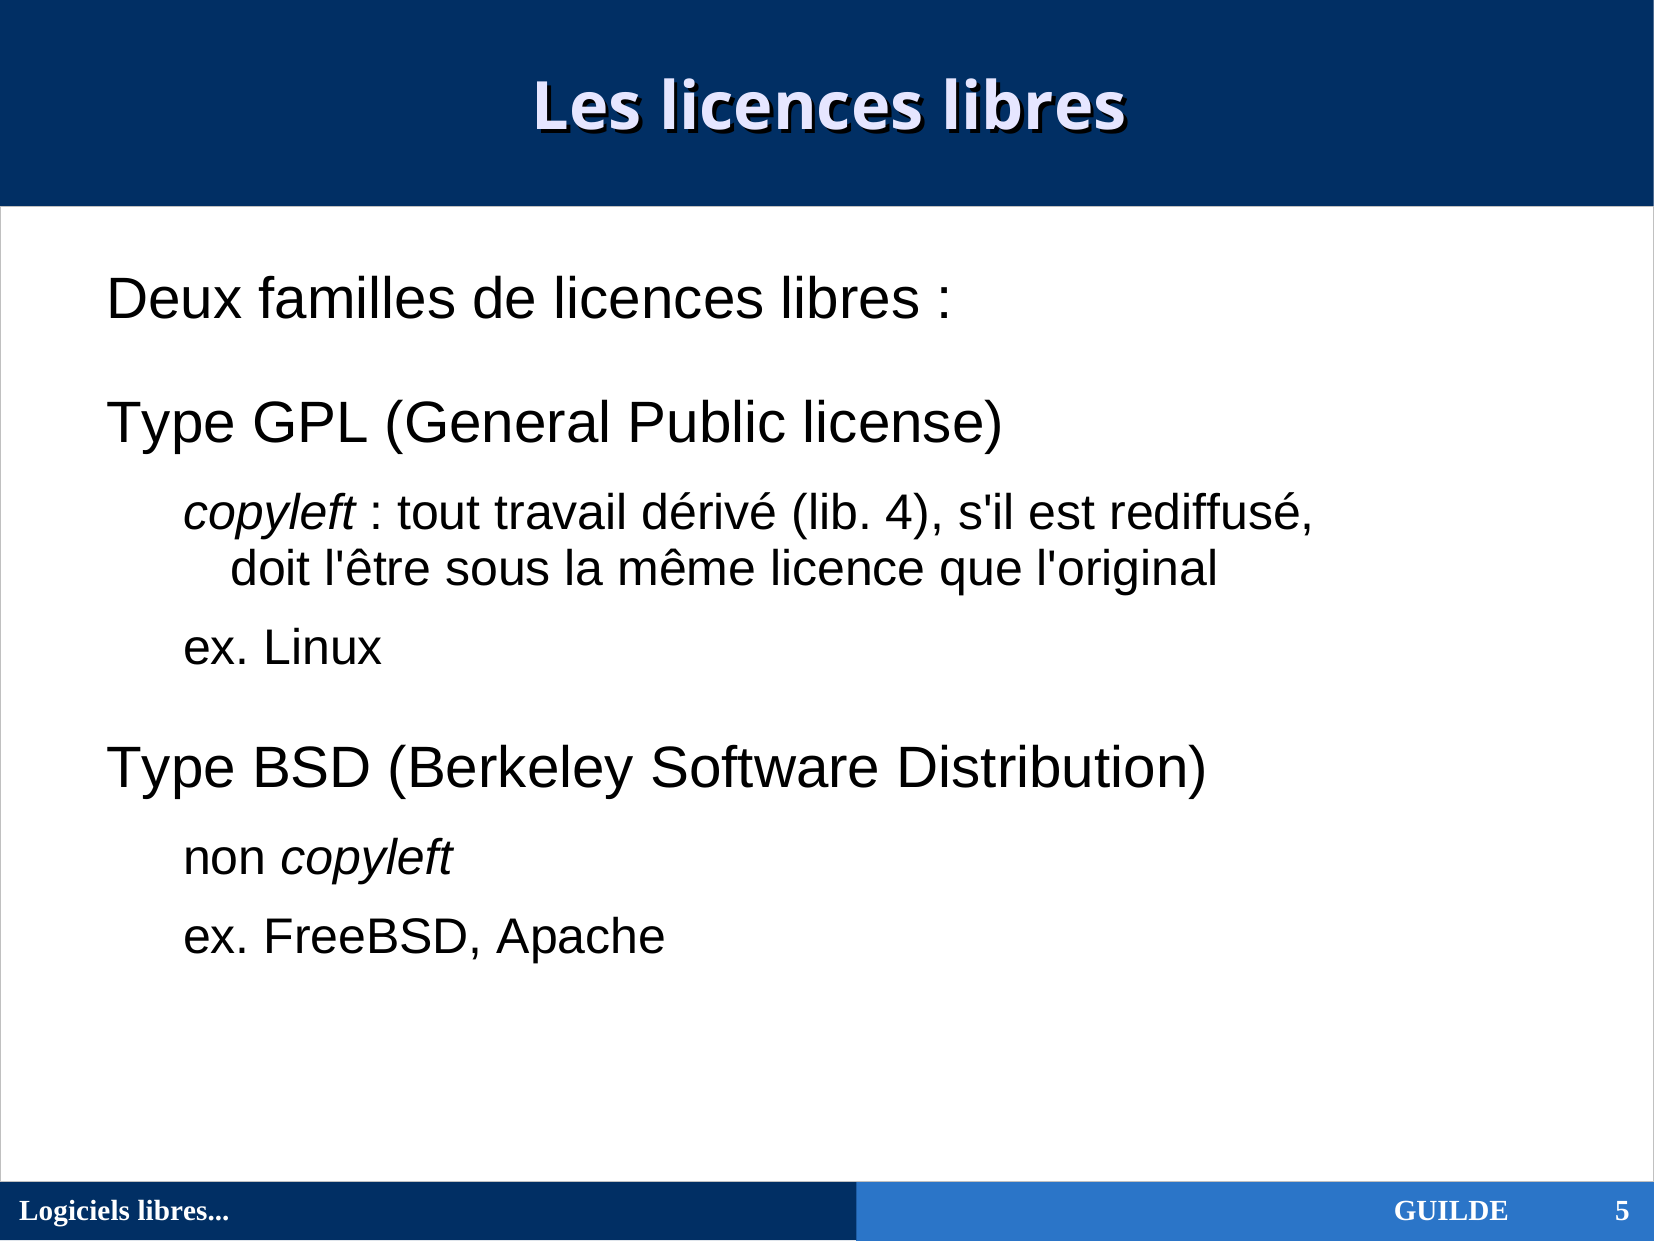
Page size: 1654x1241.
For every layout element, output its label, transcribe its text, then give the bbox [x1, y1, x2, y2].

title Les licences libres [123, 0, 1536, 208]
list Deux familles de licences libres : Type GPL (General Public license) copyleft : tout travail dérivé (lib. 4), s'il est rediffusé, doit l'être sous la même licence que l'original ex. Linux Type BSD (Berkeley Software Distribution) non copyleft ex. FreeBSD, Apache [88, 265, 1595, 1152]
